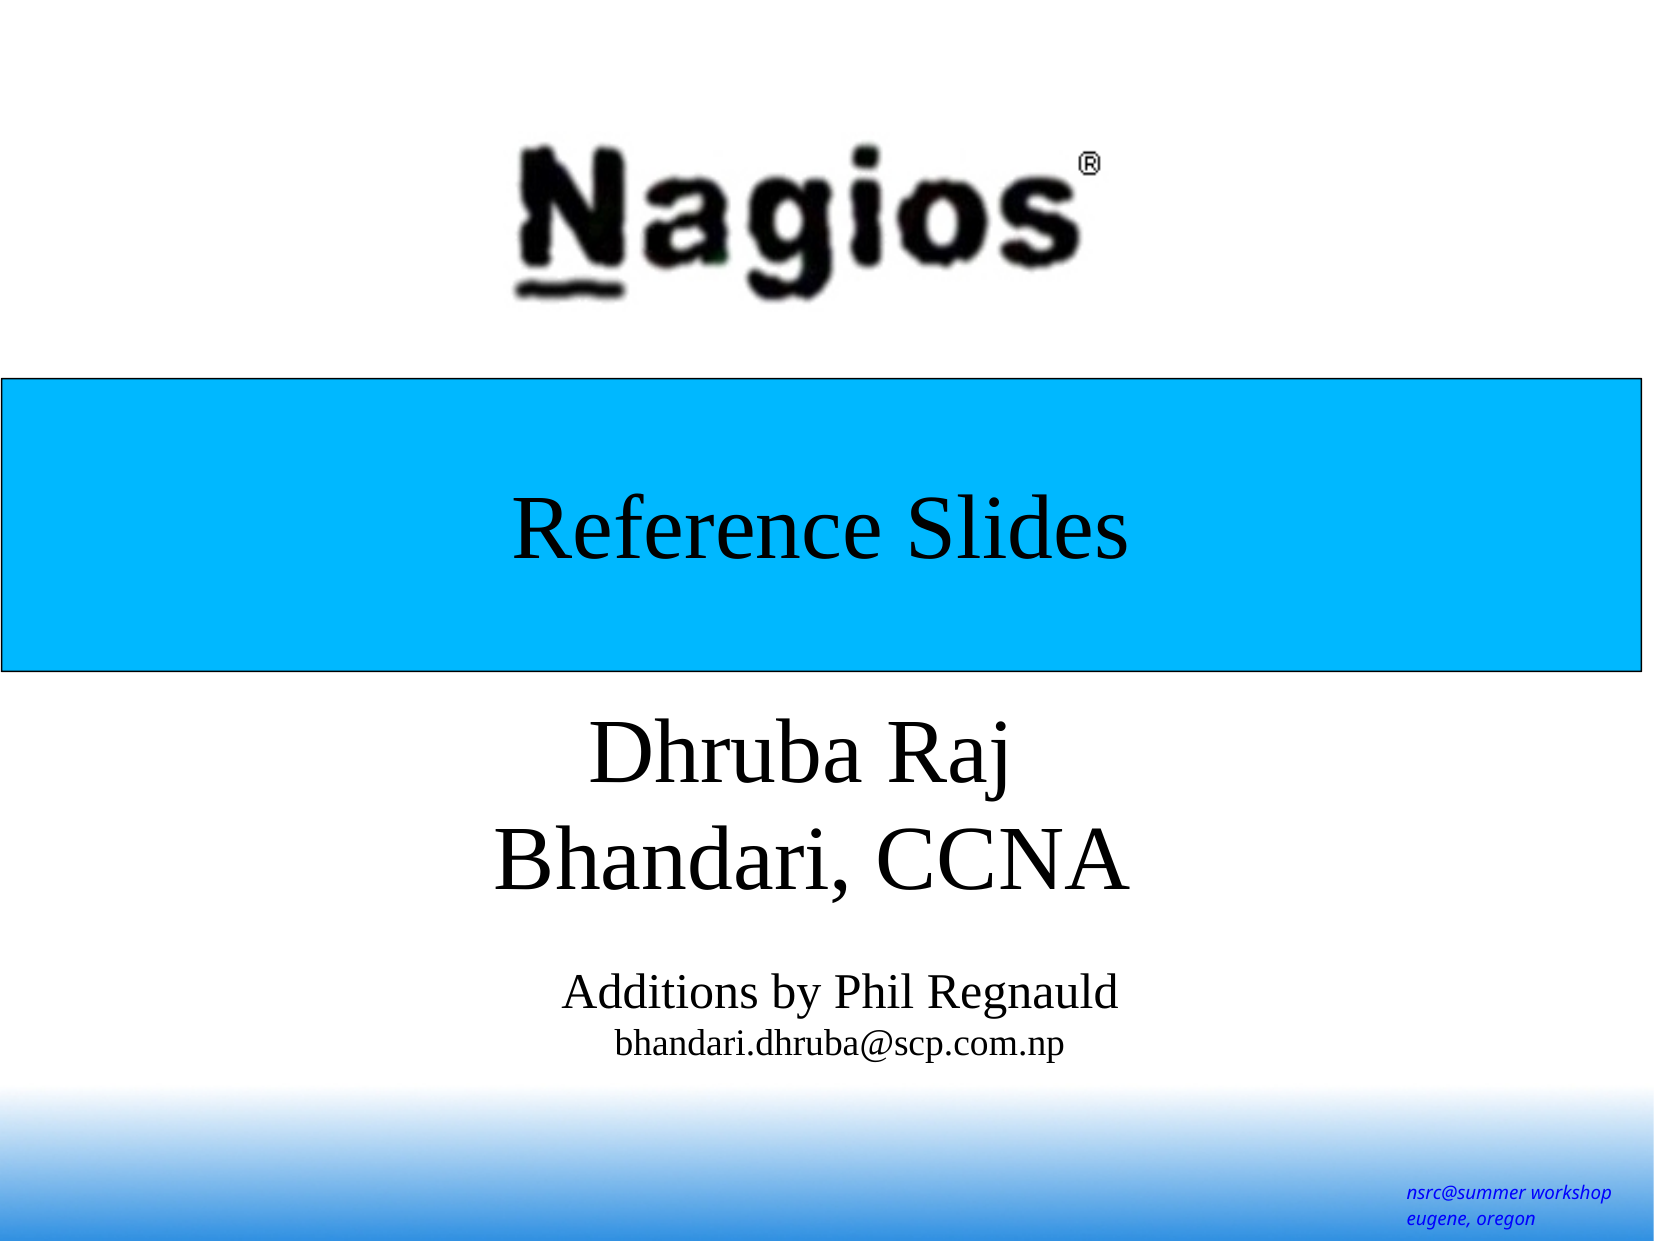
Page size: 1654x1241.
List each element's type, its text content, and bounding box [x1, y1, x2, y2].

picture [0, 1083, 1654, 1241]
text_box Dhruba Raj Bhandari, CCNA [388, 688, 1214, 976]
text_box Reference Slides [1, 378, 1642, 672]
picture [503, 131, 1109, 312]
text_box Additions by Phil Regnauld bhandari.dhruba@scp.com.np [514, 976, 1167, 1072]
